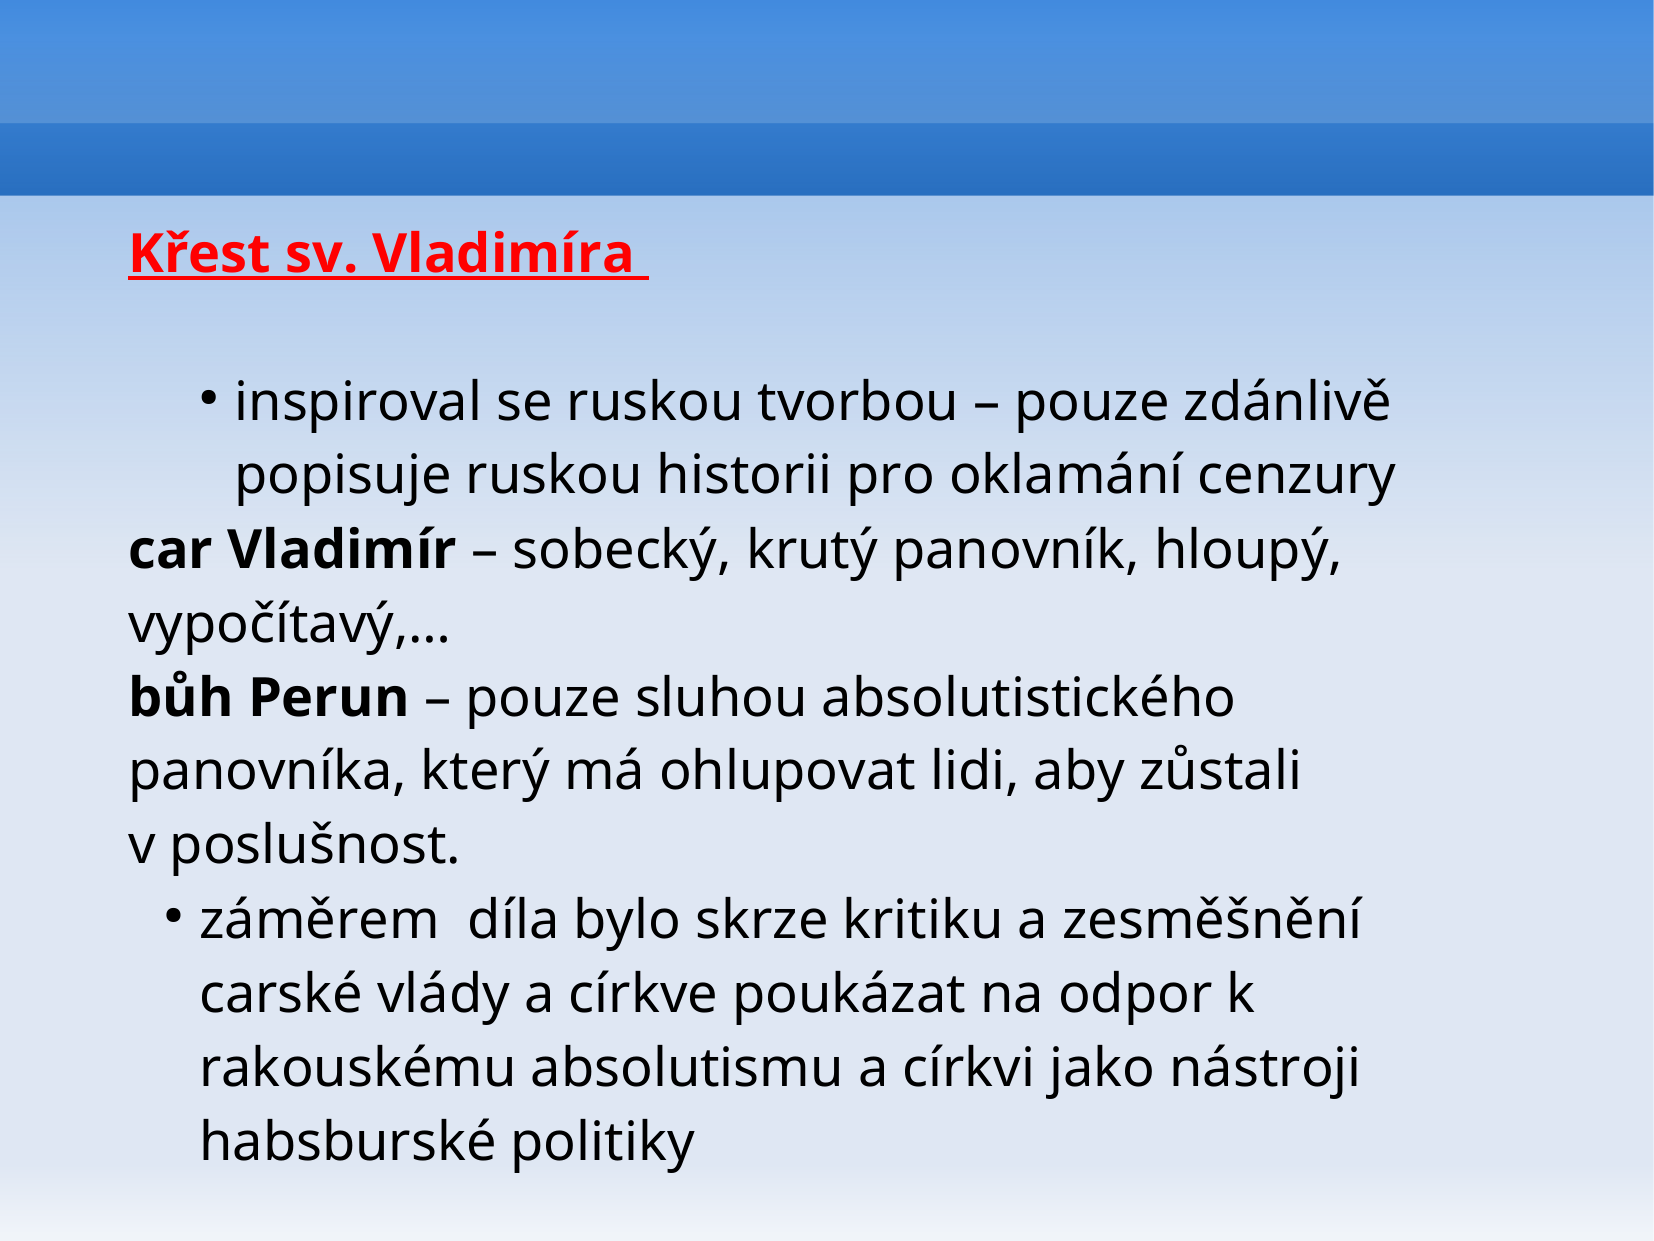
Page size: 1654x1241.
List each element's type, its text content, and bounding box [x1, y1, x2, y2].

text_box Křest sv. Vladimíra inspiroval se ruskou tvorbou – pouze zdánlivě popisuje ruskou historii pro oklamání cenzury car Vladimír – sobecký, krutý panovník, hloupý, vypočítavý,… bůh Perun – pouze sluhou absolutistického panovníka, který má ohlupovat lidi, aby zůstali v poslušnost. záměrem díla bylo skrze kritiku a zesměšnění carské vlády a církve poukázat na odpor k rakouskému absolutismu a církvi jako nástroji habsburské politiky [113, 206, 1536, 1241]
picture [0, 0, 1654, 1241]
